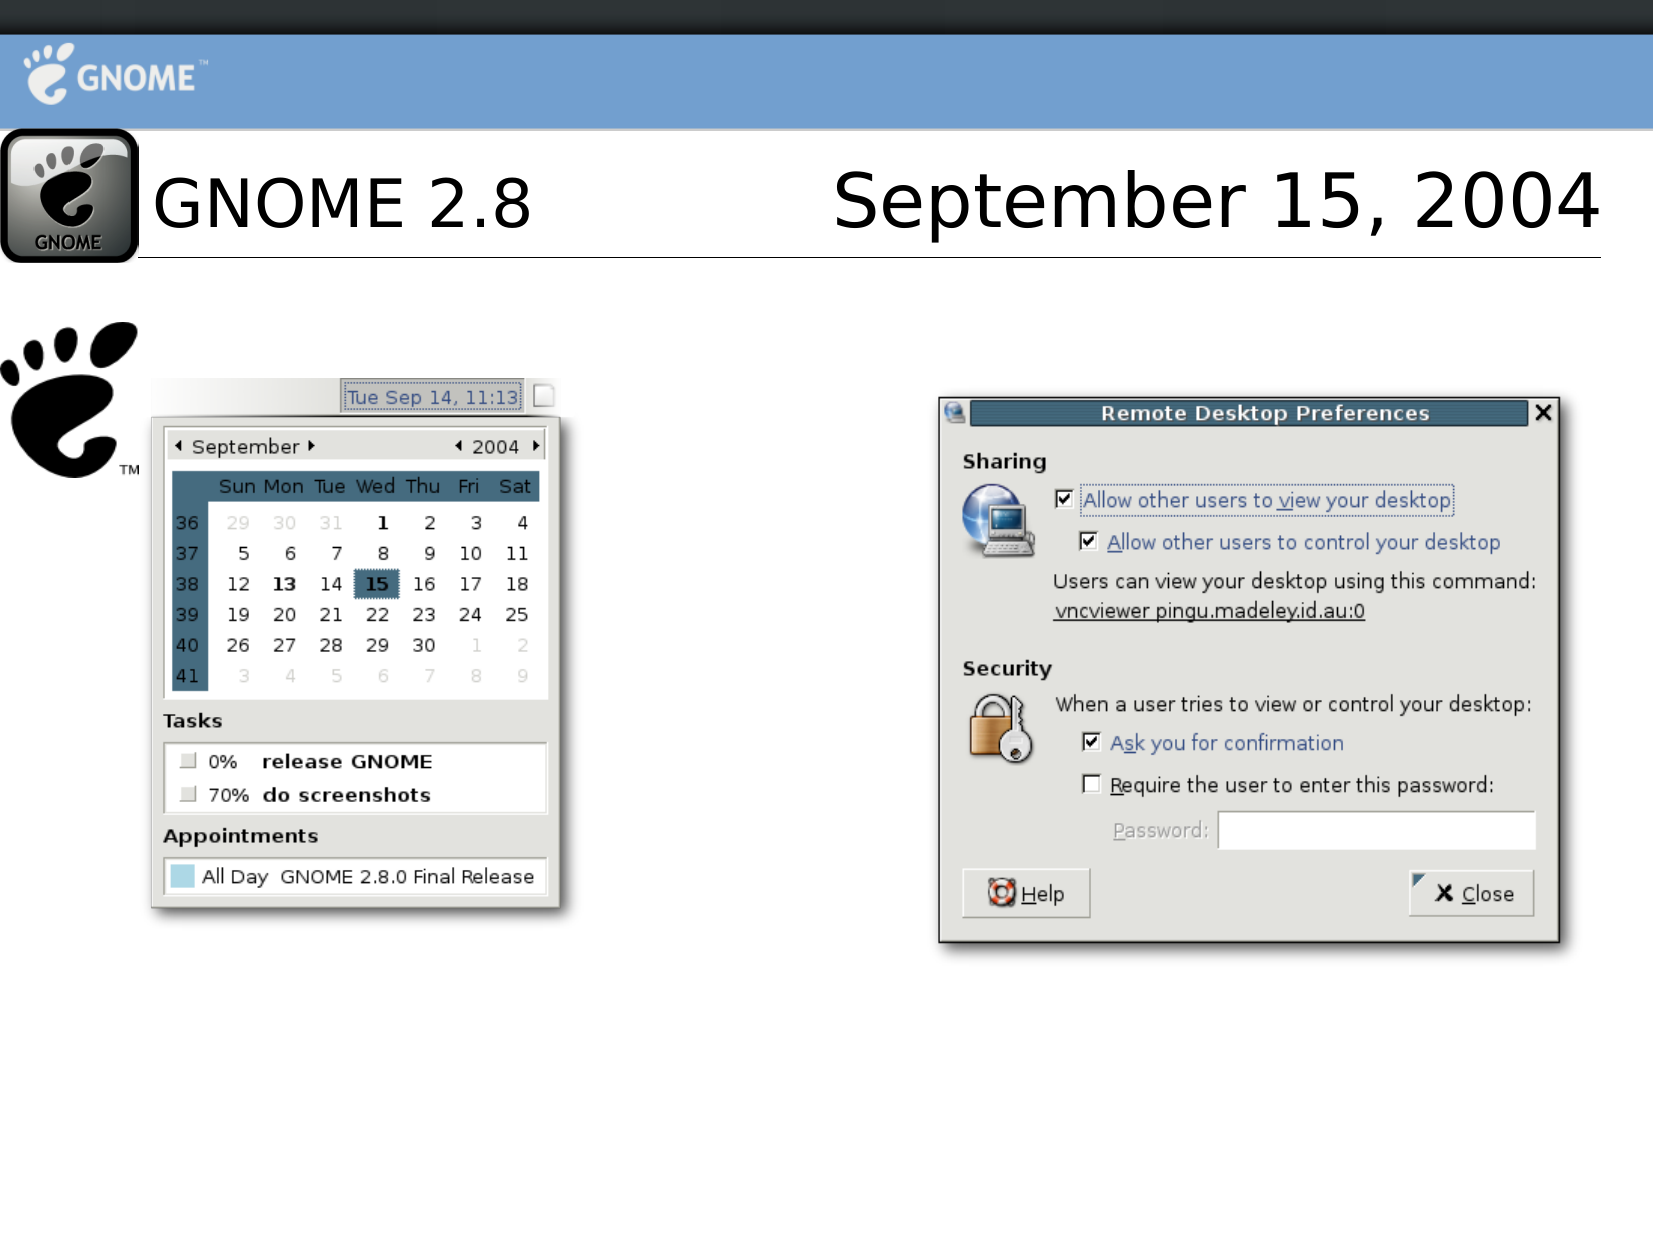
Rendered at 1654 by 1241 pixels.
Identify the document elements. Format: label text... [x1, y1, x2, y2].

picture [0, 0, 1653, 263]
text_box GNOME 2.8 [139, 158, 817, 251]
text_box September 15, 2004 [817, 150, 1643, 253]
picture [0, 322, 589, 936]
picture [922, 380, 1589, 973]
